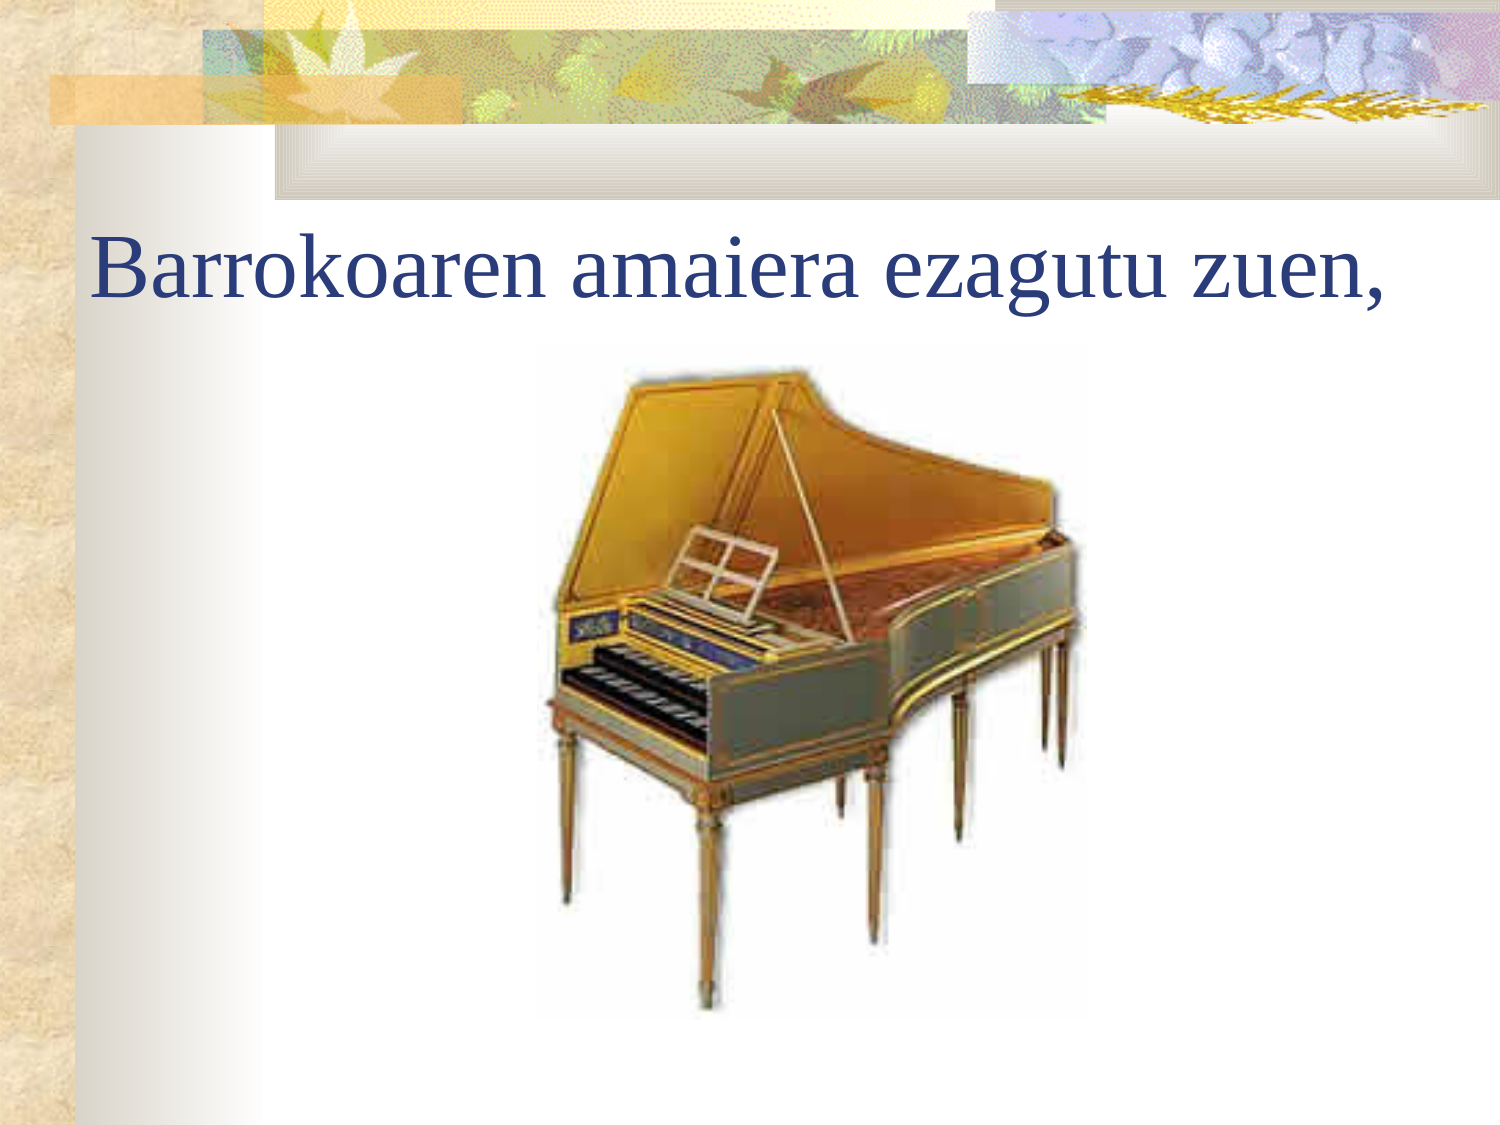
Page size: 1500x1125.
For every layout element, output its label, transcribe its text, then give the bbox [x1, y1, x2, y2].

title Barrokoaren amaiera ezagutu zuen, [74, 137, 1450, 325]
chart [537, 344, 1087, 1020]
picture [0, 0, 1500, 1125]
